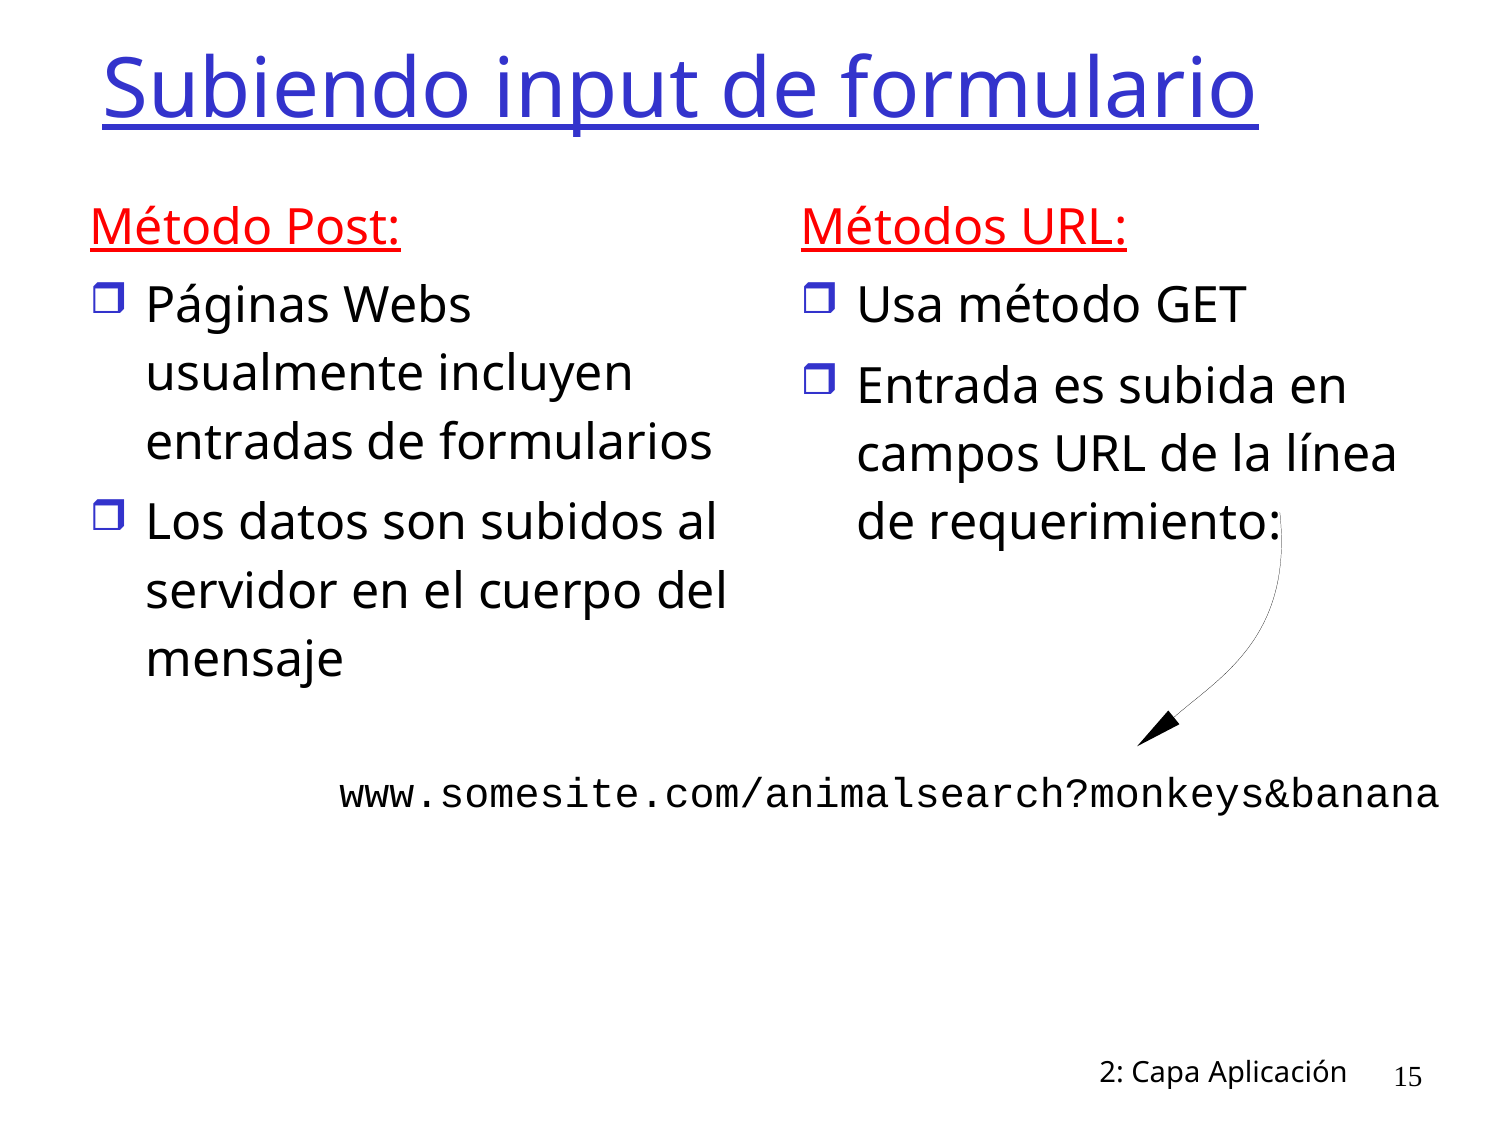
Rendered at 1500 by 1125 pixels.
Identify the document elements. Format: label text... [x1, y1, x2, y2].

list Métodos URL: Usa método GET Entrada es subida en campos URL de la línea de requerimiento: [785, 187, 1464, 1066]
text_box www.somesite.com/animalsearch?monkeys&banana [324, 763, 1455, 826]
list Método Post: Páginas Webs usualmente incluyen entradas de formularios Los datos son subidos al servidor en el cuerpo del mensaje [75, 187, 753, 1066]
title Subiendo input de formulario [87, 15, 1463, 158]
